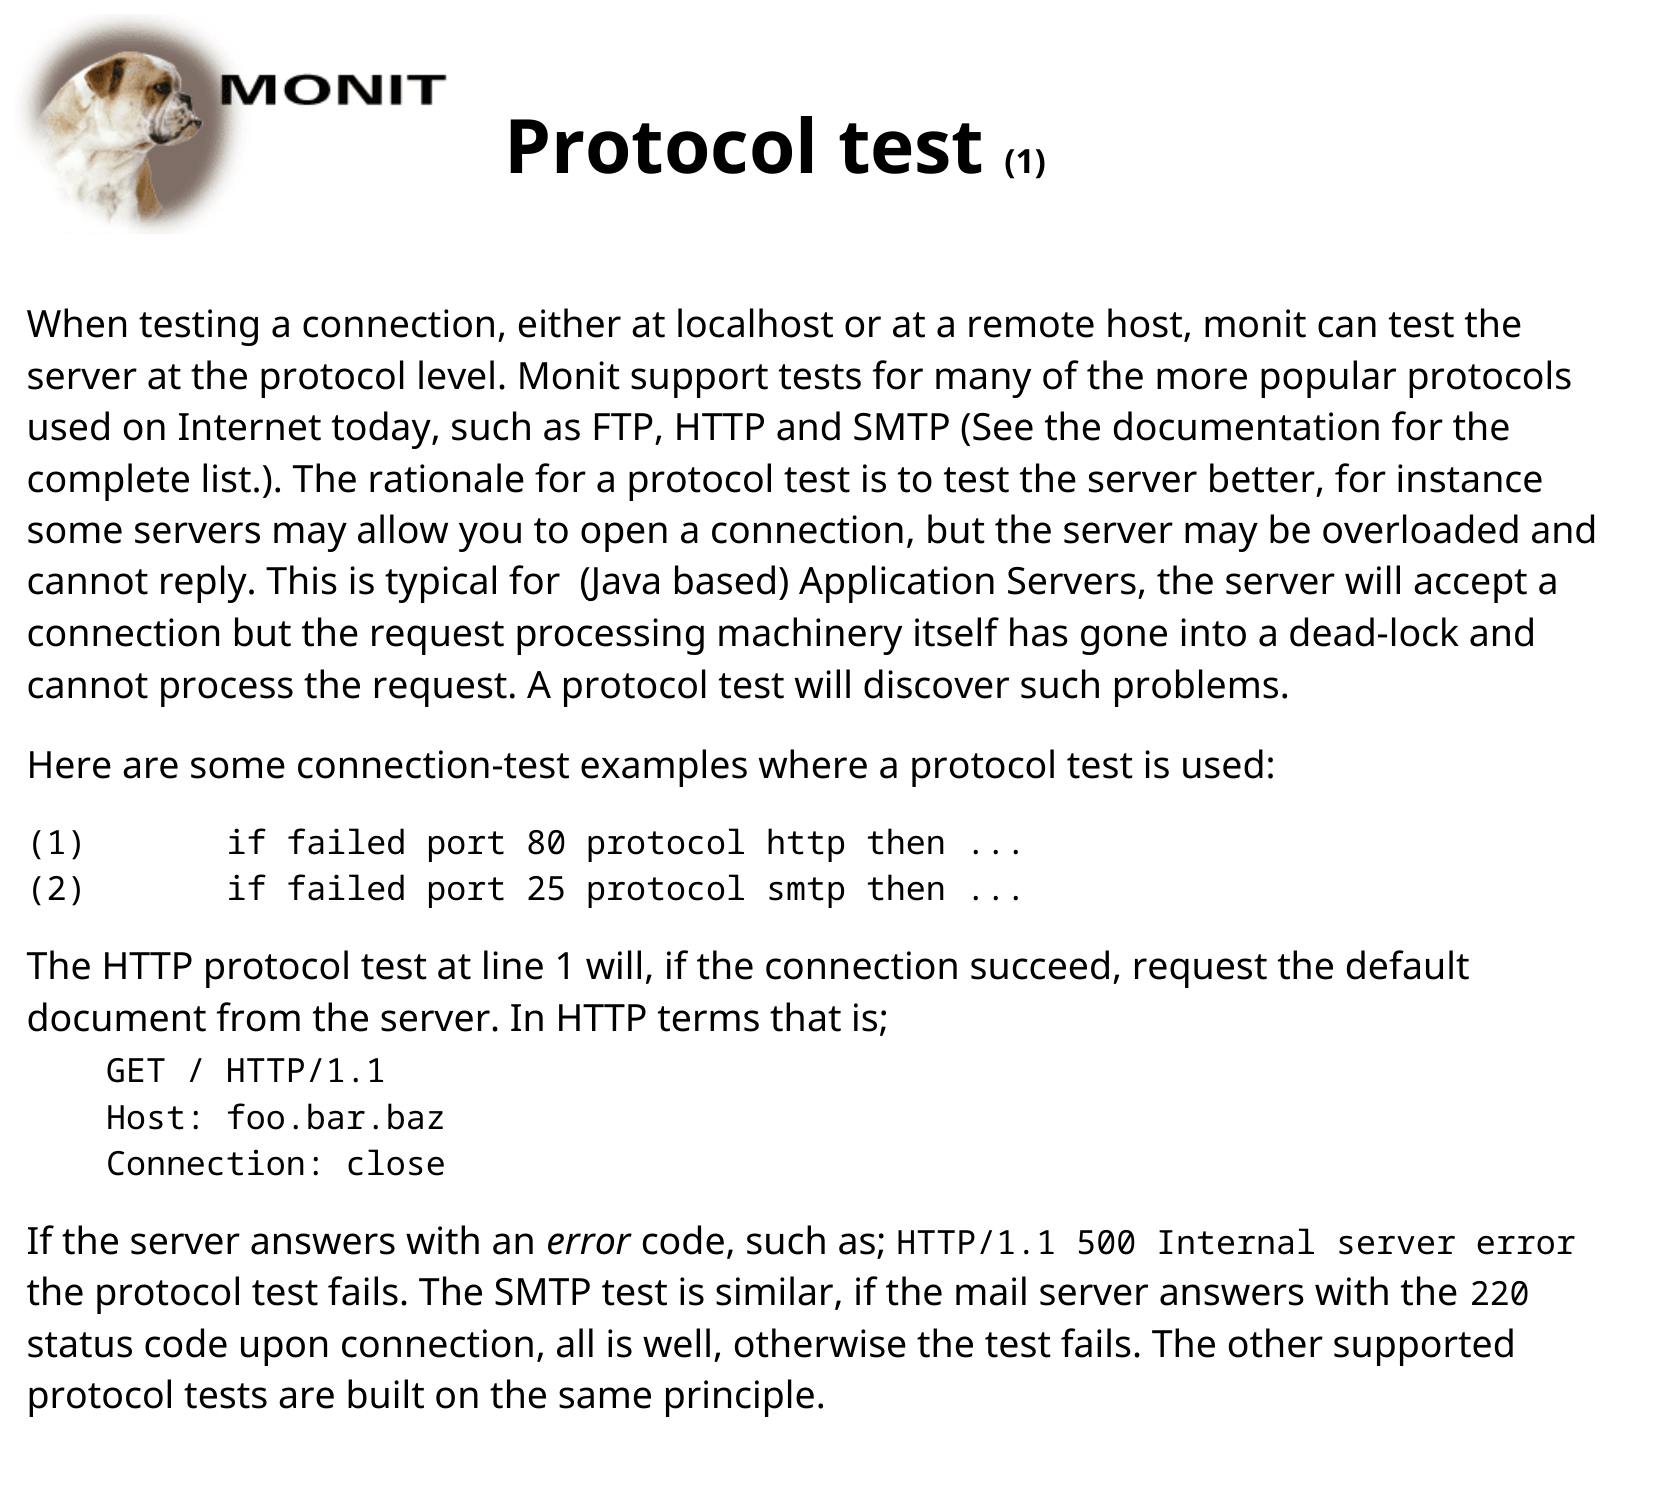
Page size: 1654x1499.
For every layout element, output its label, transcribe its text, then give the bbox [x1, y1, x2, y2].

list When testing a connection, either at localhost or at a remote host, monit can test the server at the protocol level. Monit support tests for many of the more popular protocols used on Internet today, such as FTP, HTTP and SMTP (See the documentation for the complete list.). The rationale for a protocol test is to test the server better, for instance some servers may allow you to open a connection, but the server may be overloaded and cannot reply. This is typical for (Java based) Application Servers, the server will accept a connection but the request processing machinery itself has gone into a dead-lock and cannot process the request. A protocol test will discover such problems. Here are some connection-test examples where a protocol test is used: (1) if failed port 80 protocol http then ... (2) if failed port 25 protocol smtp then ... The HTTP protocol test at line 1 will, if the connection succeed, request the default document from the server. In HTTP terms that is; GET / HTTP/1.1 Host: foo.bar.baz Connection: close If the server answers with an error code, such as; HTTP/1.1 500 Internal server error the protocol test fails. The SMTP test is similar, if the mail server answers with the 220 status code upon connection, all is well, otherwise the test fails. The other supported protocol tests are built on the same principle. [26, 297, 1625, 1499]
picture [14, 14, 448, 234]
title Protocol test (1) [506, 75, 1044, 212]
